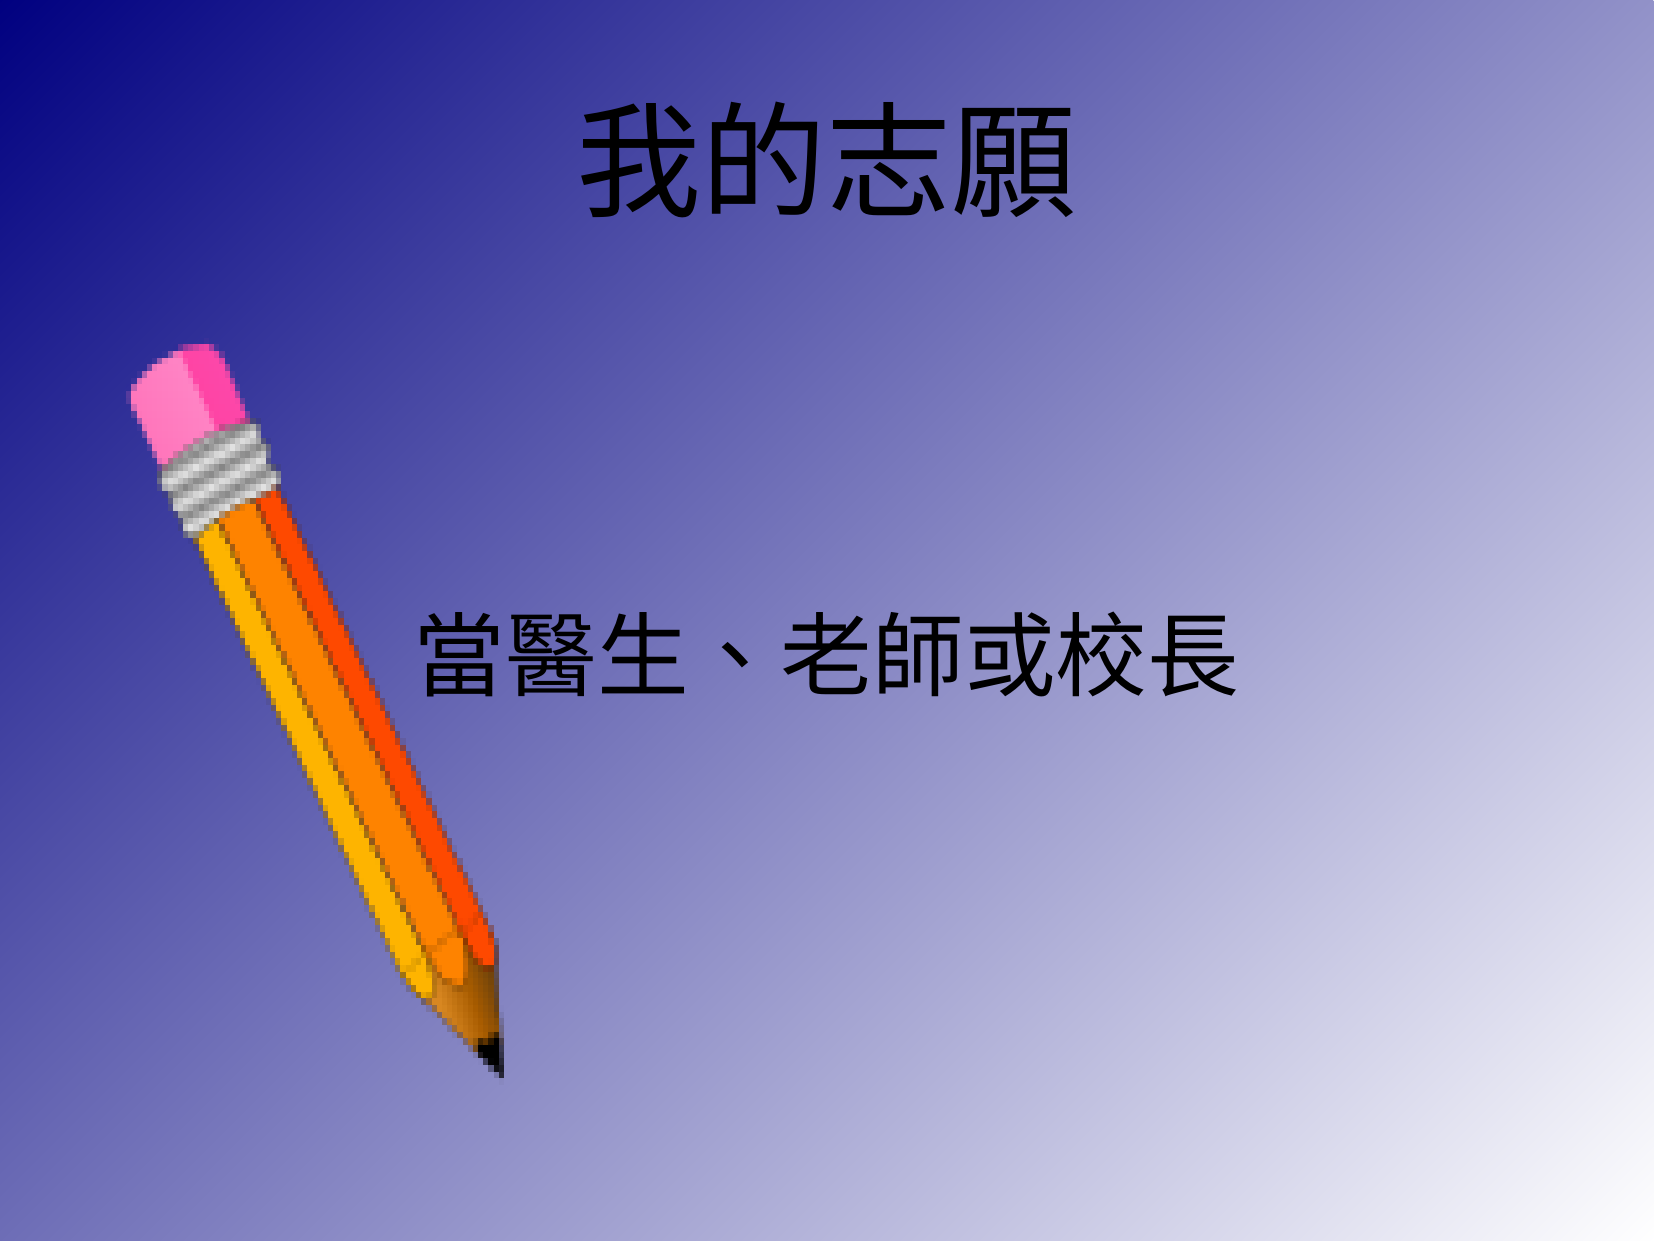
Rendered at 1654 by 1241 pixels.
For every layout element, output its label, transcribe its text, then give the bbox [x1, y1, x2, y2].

title 我的志願 [82, 49, 1571, 257]
subtitle 當醫生、老師或校長 [82, 290, 1571, 1010]
picture [106, 318, 520, 1099]
